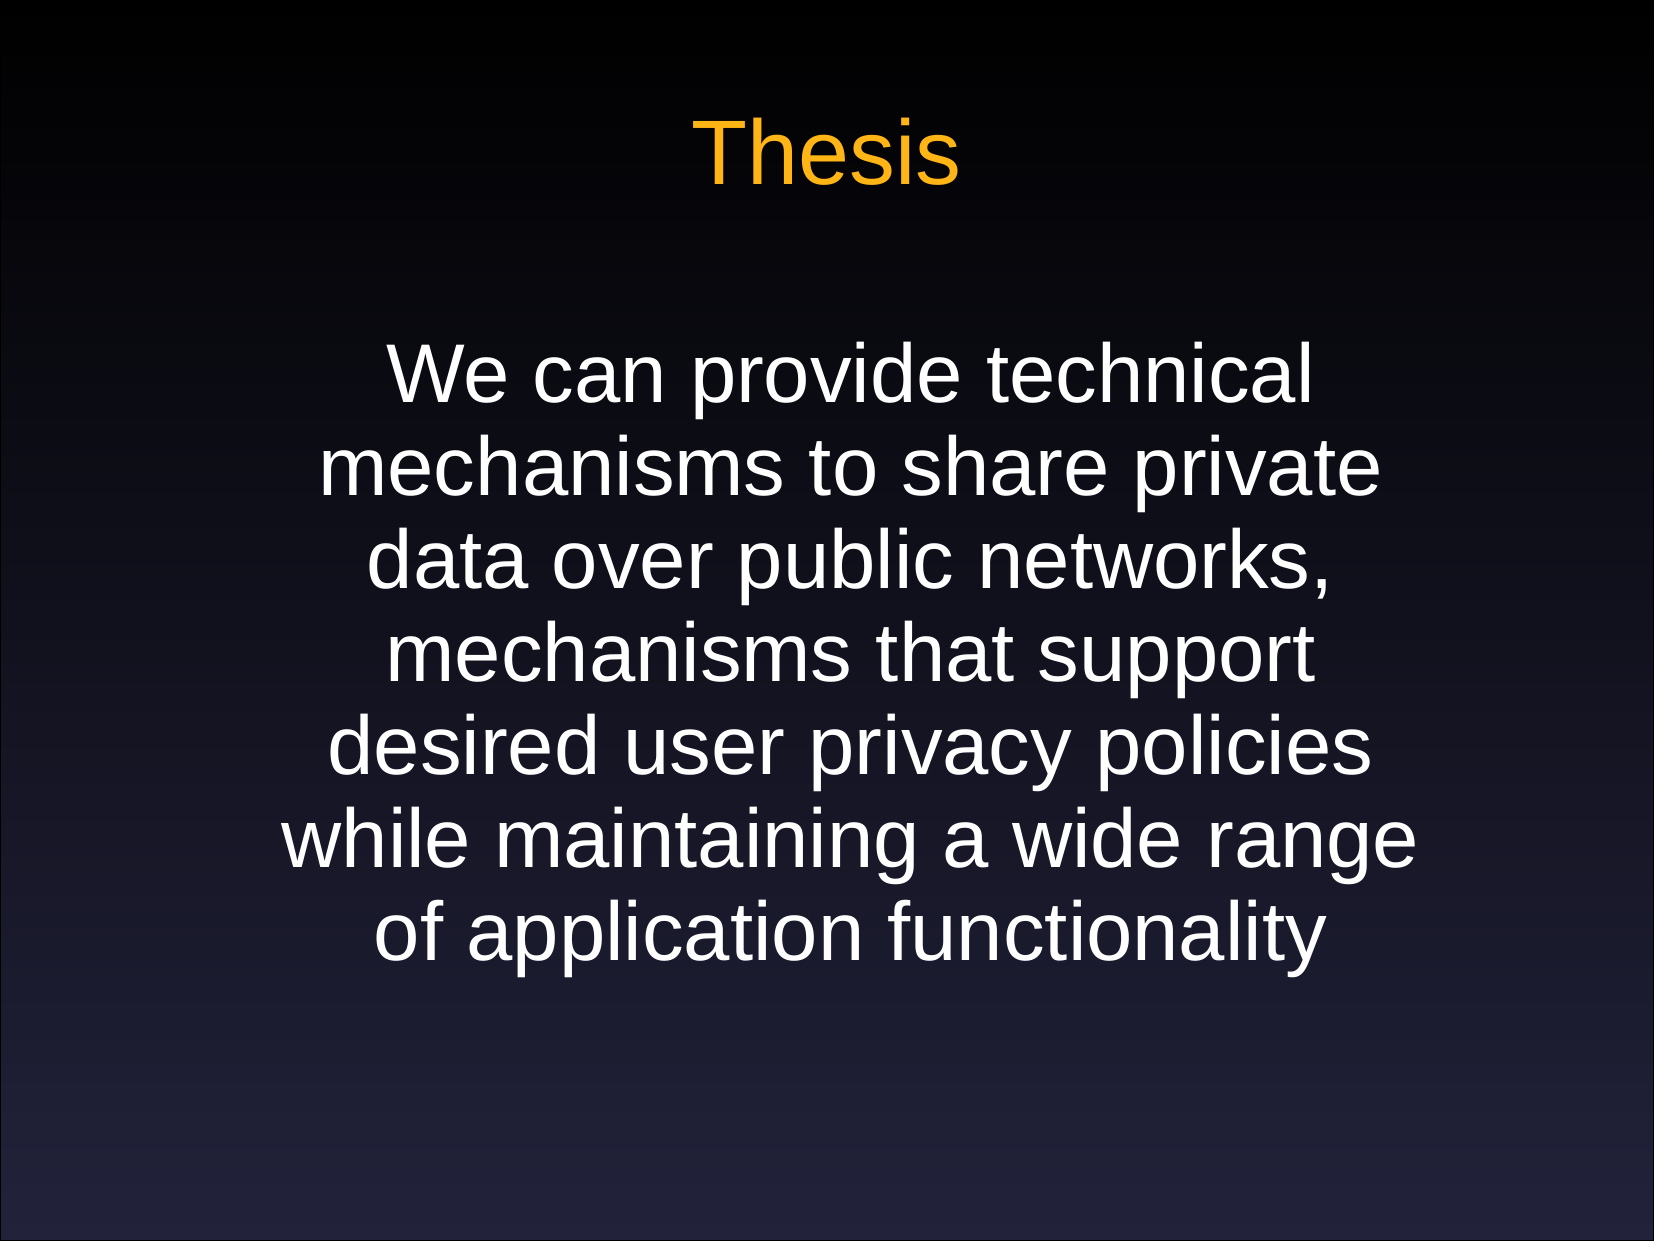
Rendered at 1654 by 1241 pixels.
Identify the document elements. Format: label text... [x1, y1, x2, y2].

title Thesis [82, 49, 1571, 257]
subtitle We can provide technical mechanisms to share private data over public networks, mechanisms that support desired user privacy policies while maintaining a wide range of application functionality [239, 290, 1462, 1109]
